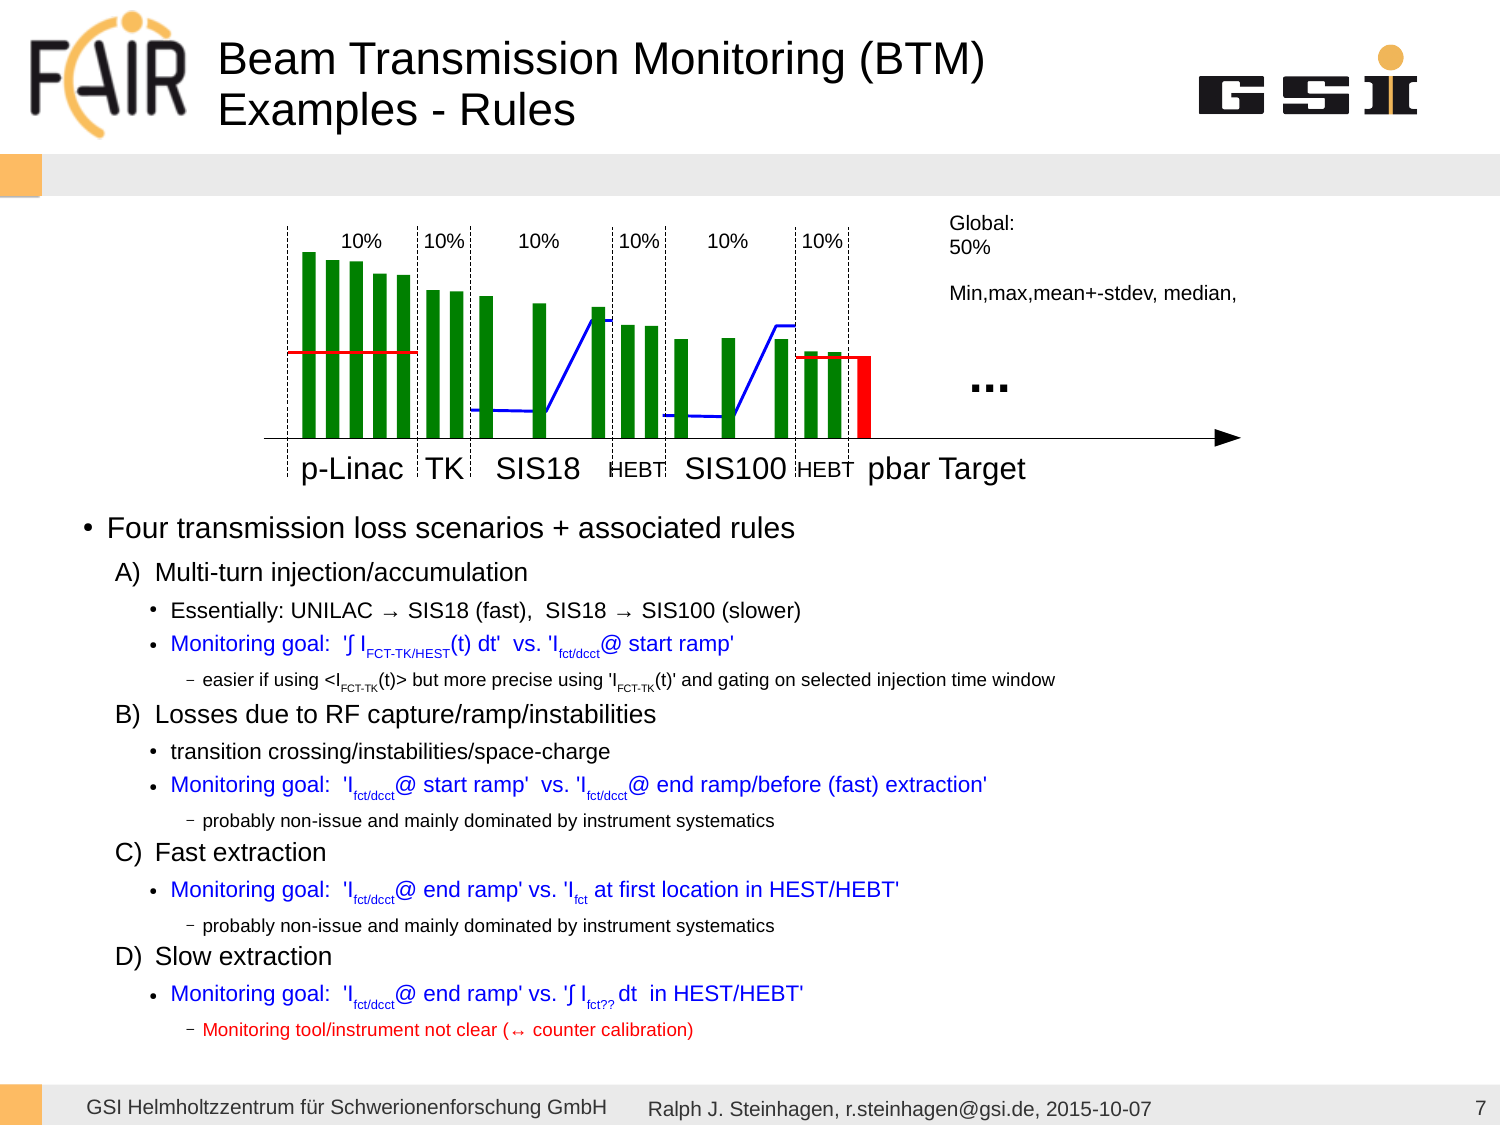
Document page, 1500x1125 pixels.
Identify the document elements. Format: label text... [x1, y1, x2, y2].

text_box [804, 359, 818, 438]
text_box 10% [603, 222, 675, 261]
text_box pbar Target [852, 444, 1041, 494]
text_box [373, 273, 387, 351]
text_box TK [410, 444, 480, 494]
text_box [479, 296, 493, 438]
text_box HEBT [593, 450, 669, 490]
picture [1197, 42, 1419, 117]
text_box [396, 274, 411, 351]
text_box 10% [325, 222, 398, 261]
text_box [644, 325, 659, 438]
list Four transmission loss scenarios + associated rules Multi-turn injection/accumulation Essentially: UNILAC → SIS18 (fast), SIS18 → SIS100 (slower) Monitoring goal: '∫ IFCT-TK/HEST(t) dt' vs. 'Ifct/dcct@ start ramp' easier if using <IFCT-TK(t)> but more precise using 'IFCT-TK(t)' and gating on selected injection time window Losses due to RF capture/ramp/instabilities transition crossing/instabilities/space-charge Monitoring goal: 'Ifct/dcct@ start ramp' vs. 'Ifct/dcct@ end ramp/before (fast) extraction' probably non-issue and mainly dominated by instrument systematics Fast extraction Monitoring goal: 'Ifct/dcct@ end ramp' vs. 'Ifct at first location in HEST/HEBT' probably non-issue and mainly dominated by instrument systematics Slow extraction Monitoring goal: 'Ifct/dcct@ end ramp' vs. '∫ Ifct?? dt in HEST/HEBT' Monitoring tool/instrument not clear (↔ counter calibration) [75, 511, 1425, 1050]
text_box Global: 50% Min,max,mean+-stdev, median, [934, 204, 1254, 313]
text_box ... [954, 340, 1033, 411]
text_box [621, 324, 635, 438]
picture [30, 9, 187, 141]
text_box 10% [503, 222, 575, 261]
text_box [827, 359, 842, 438]
text_box [396, 354, 411, 438]
text_box [827, 352, 842, 356]
text_box [674, 339, 688, 438]
text_box [426, 290, 440, 438]
title Beam Transmission Monitoring (BTM) Examples - Rules [217, 20, 1109, 147]
text_box [721, 338, 736, 438]
text_box 10% [408, 222, 480, 261]
text_box SIS100 [669, 444, 803, 494]
text_box 10% [786, 222, 859, 261]
text_box HEBT [782, 450, 870, 490]
text_box 10% [692, 222, 764, 261]
text_box [302, 252, 316, 351]
text_box [591, 306, 606, 438]
text_box [532, 303, 547, 438]
text_box [349, 354, 363, 438]
text_box [449, 291, 464, 438]
text_box p-Linac [286, 443, 419, 494]
text_box [349, 261, 363, 351]
text_box [302, 354, 316, 438]
text_box [325, 354, 340, 438]
text_box [857, 359, 871, 438]
text_box [373, 354, 387, 438]
text_box [325, 261, 340, 351]
text_box SIS18 [480, 443, 596, 494]
text_box [804, 351, 818, 356]
text_box [774, 339, 789, 438]
